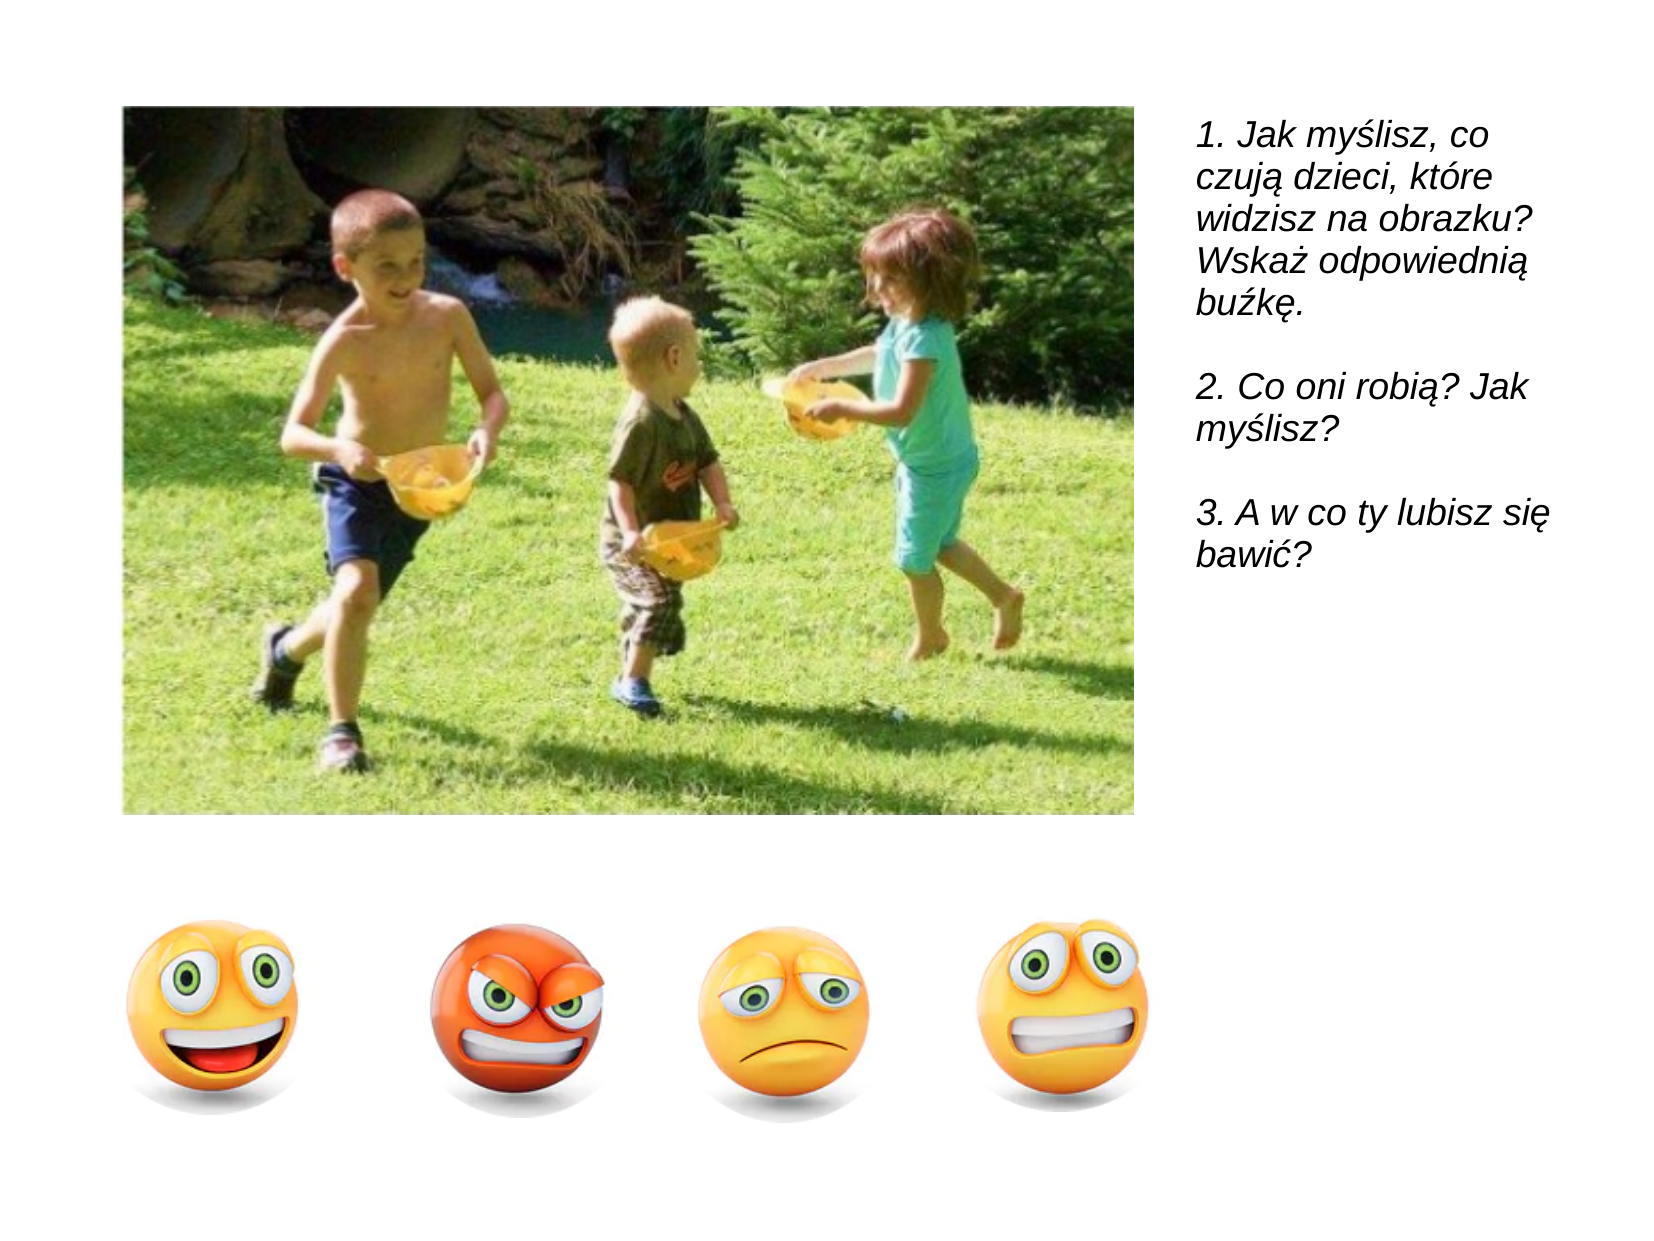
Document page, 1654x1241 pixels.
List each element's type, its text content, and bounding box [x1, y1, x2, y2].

picture [410, 910, 633, 1119]
text_box 1. Jak myślisz, co czują dzieci, które widzisz na obrazku? Wskaż odpowiednią buźkę. 2. Co oni robią? Jak myślisz? 3. A w co ty lubisz się bawić? [1181, 106, 1571, 665]
picture [943, 901, 1178, 1112]
picture [118, 106, 1134, 815]
picture [675, 916, 895, 1123]
picture [94, 900, 328, 1115]
